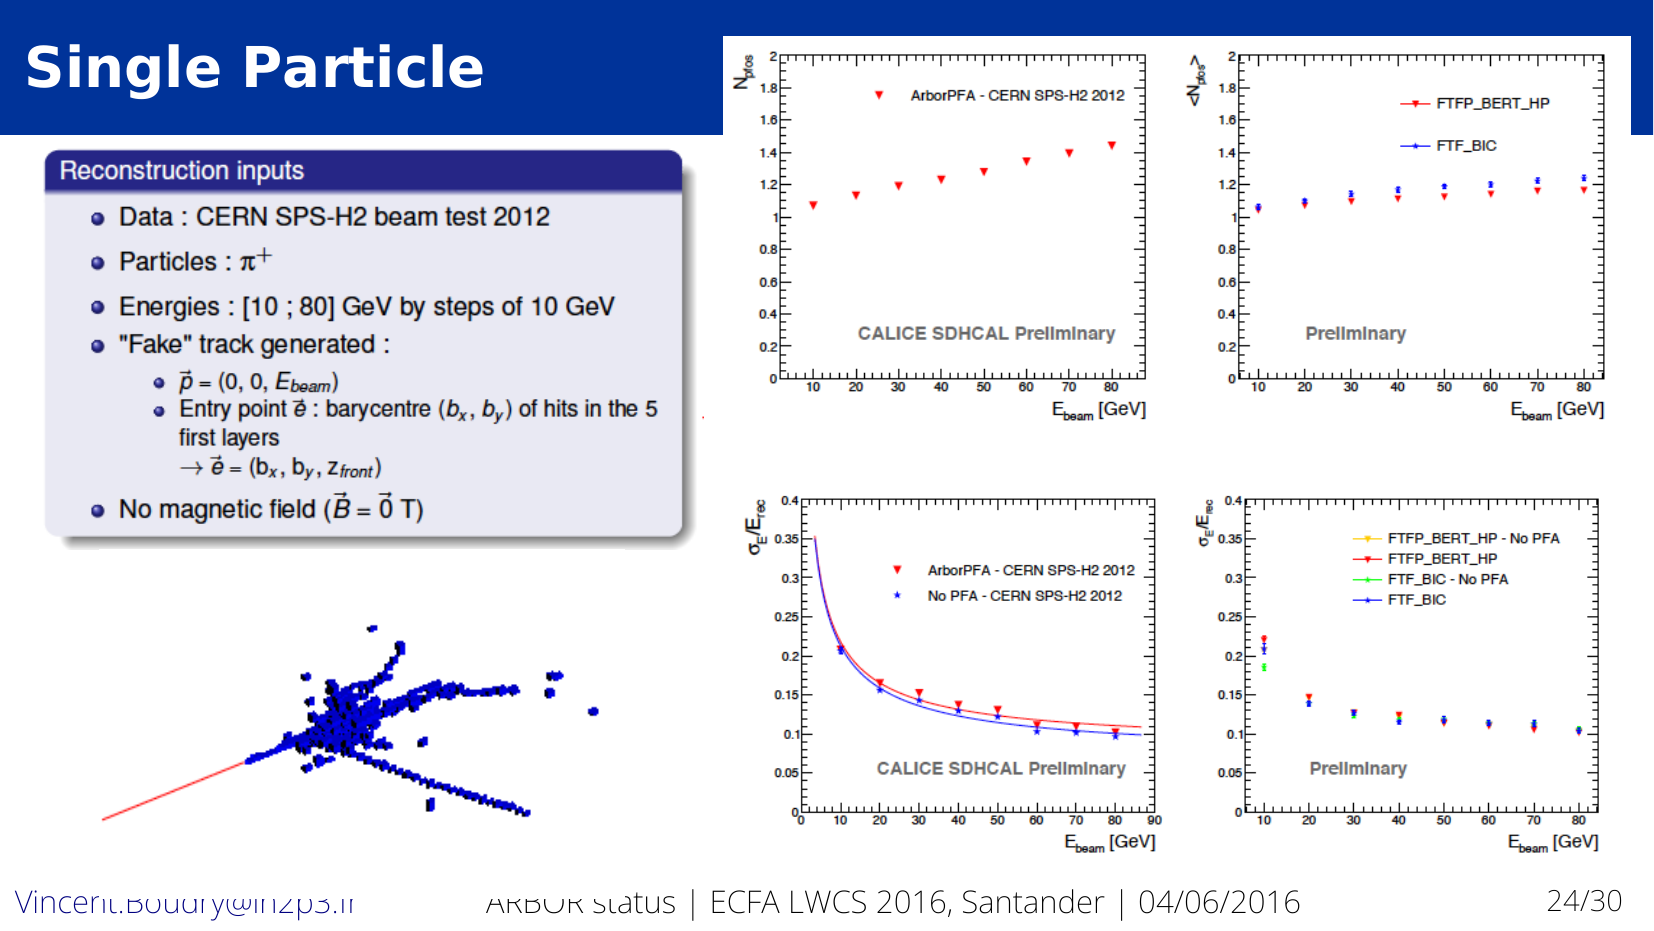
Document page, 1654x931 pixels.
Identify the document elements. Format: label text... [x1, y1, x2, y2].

picture [41, 139, 704, 899]
picture [723, 36, 1631, 443]
picture [726, 477, 1618, 877]
title Single Particle [24, 12, 1635, 124]
